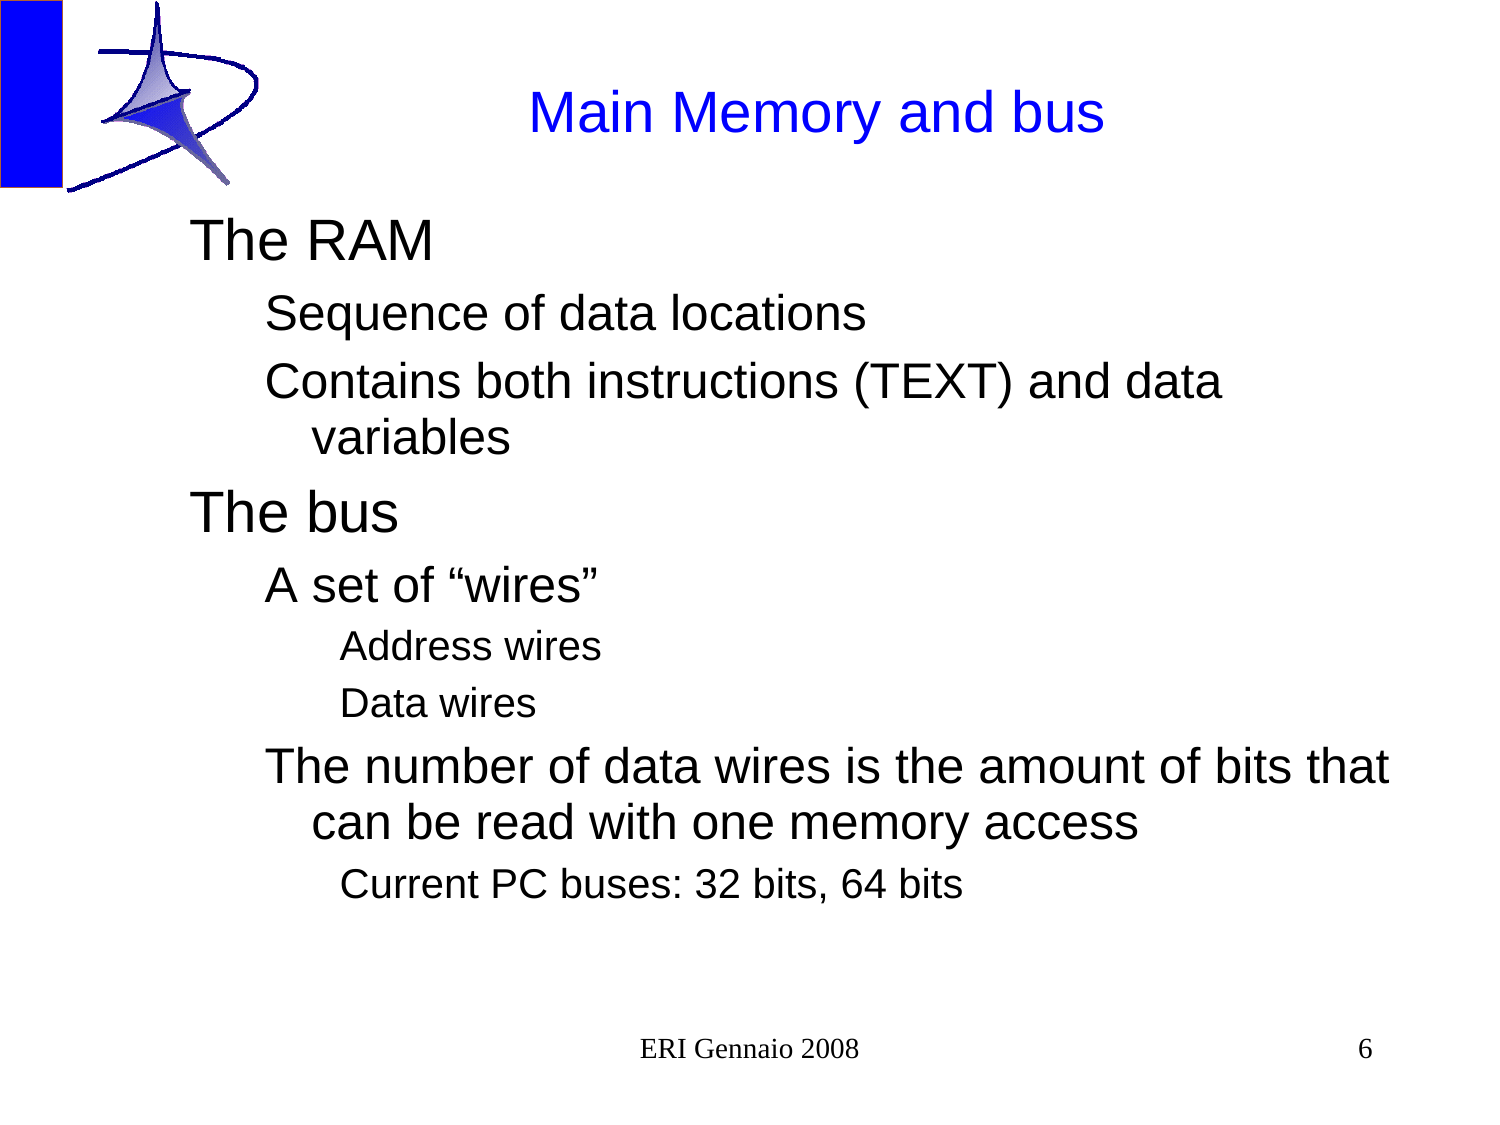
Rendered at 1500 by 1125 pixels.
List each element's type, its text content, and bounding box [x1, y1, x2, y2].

title Main Memory and bus [174, 61, 1425, 164]
list The RAM Sequence of data locations Contains both instructions (TEXT) and data variables The bus A set of “wires” Address wires Data wires The number of data wires is the amount of bits that can be read with one memory access Current PC buses: 32 bits, 64 bits [174, 199, 1425, 963]
picture [62, 0, 263, 197]
